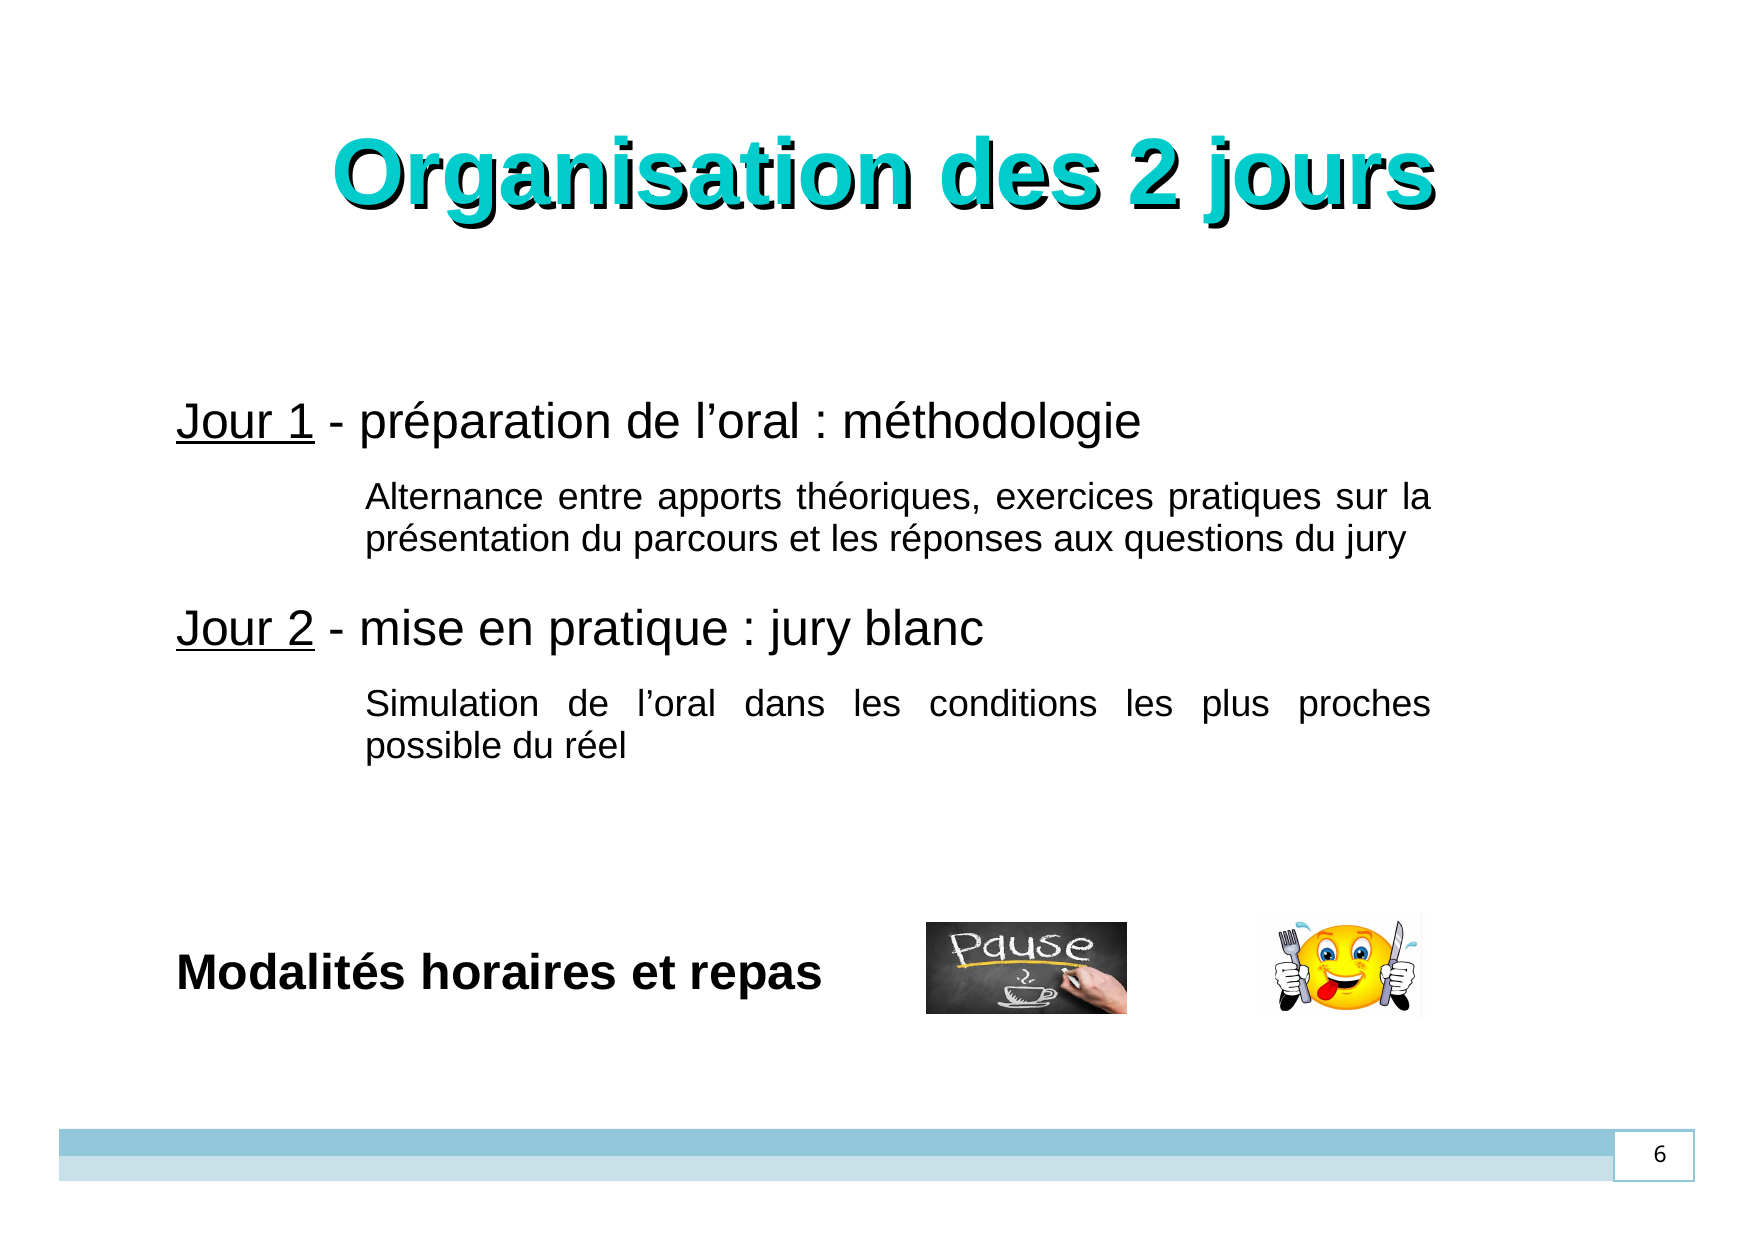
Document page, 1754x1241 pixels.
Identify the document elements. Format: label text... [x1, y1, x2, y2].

picture [1259, 912, 1430, 1018]
title Organisation des 2 jours [126, 59, 1642, 286]
list Jour 1 - préparation de l’oral : méthodologie Alternance entre apports théoriques, exercices pratiques sur la présentation du parcours et les réponses aux questions du jury Jour 2 - mise en pratique : jury blanc Simulation de l’oral dans les conditions les plus proches possible du réel Modalités horaires et repas [105, 310, 1668, 1000]
picture [926, 922, 1127, 1014]
